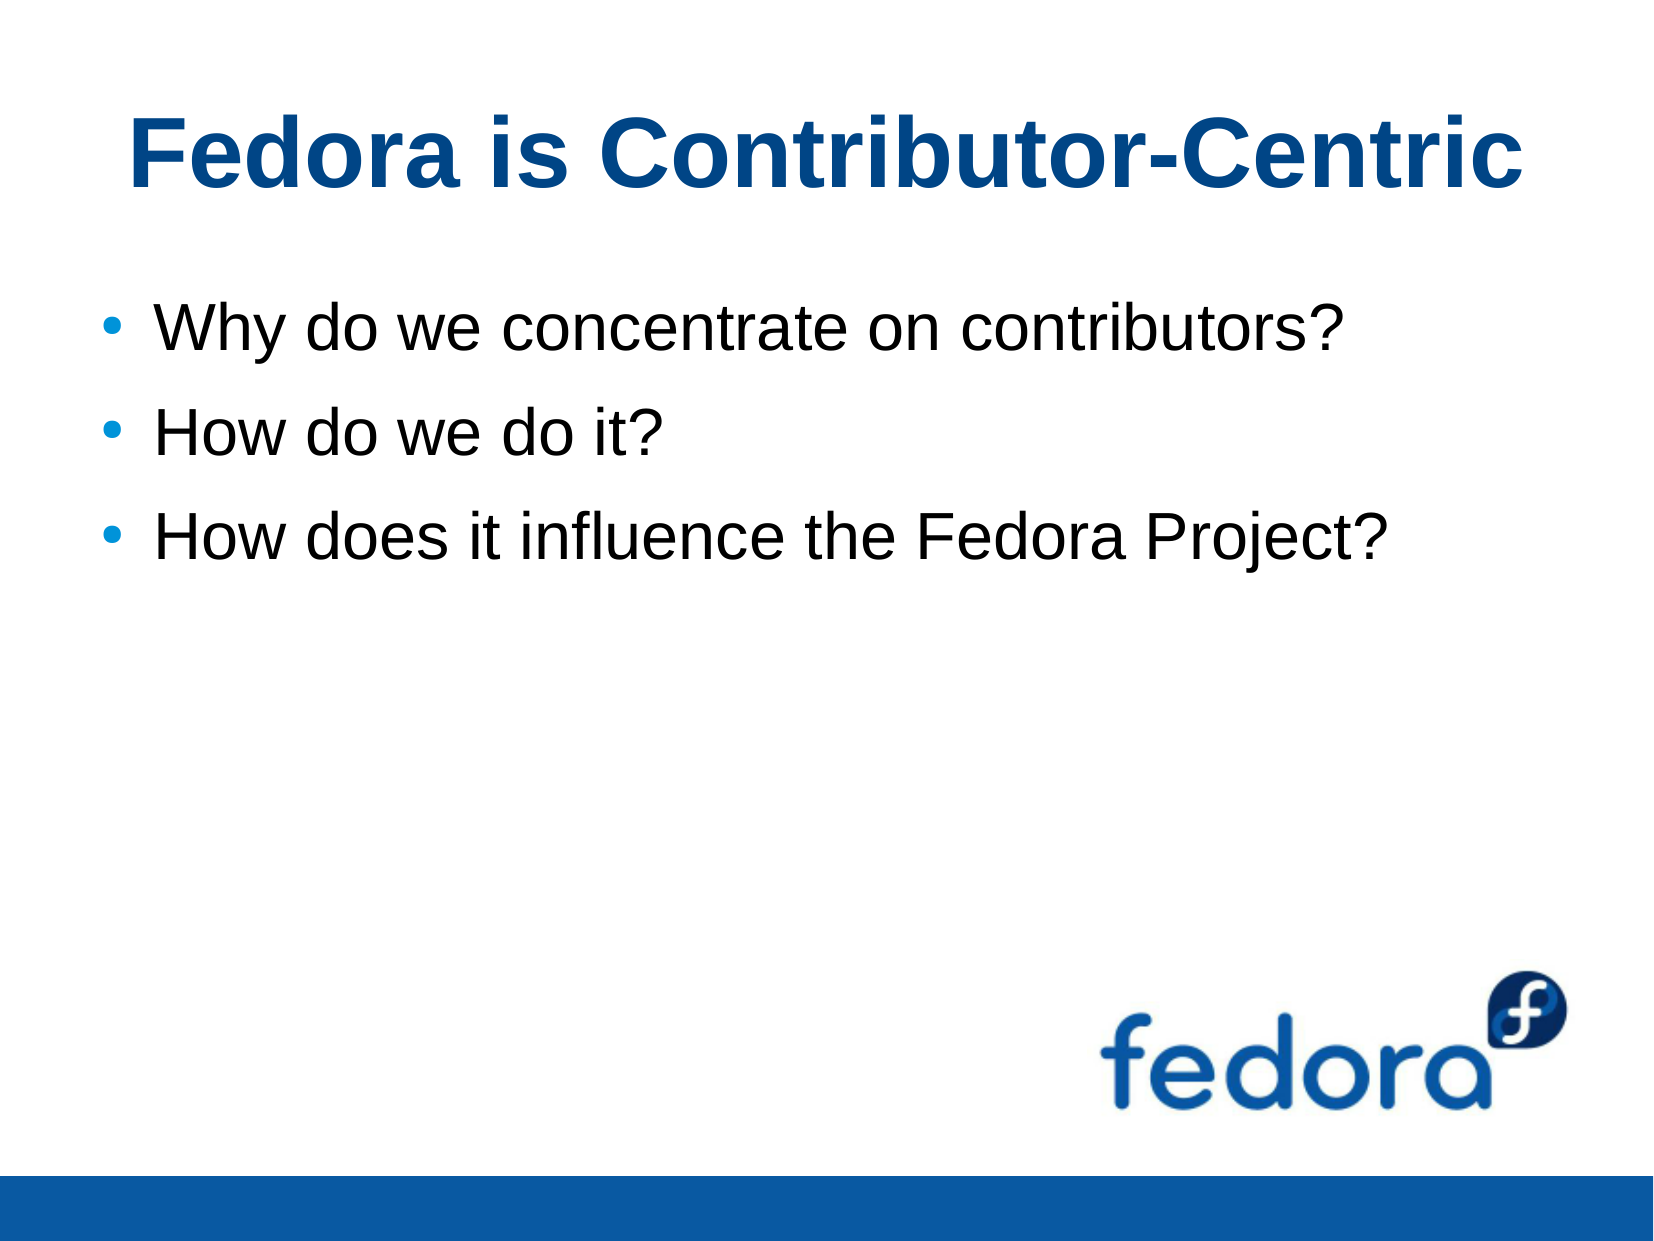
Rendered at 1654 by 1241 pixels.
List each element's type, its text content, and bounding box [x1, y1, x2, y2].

list Why do we concentrate on contributors? How do we do it? How does it influence the Fedora Project? [82, 290, 1571, 1109]
picture [0, 0, 1654, 1241]
title Fedora is Contributor-Centric [82, 49, 1571, 257]
